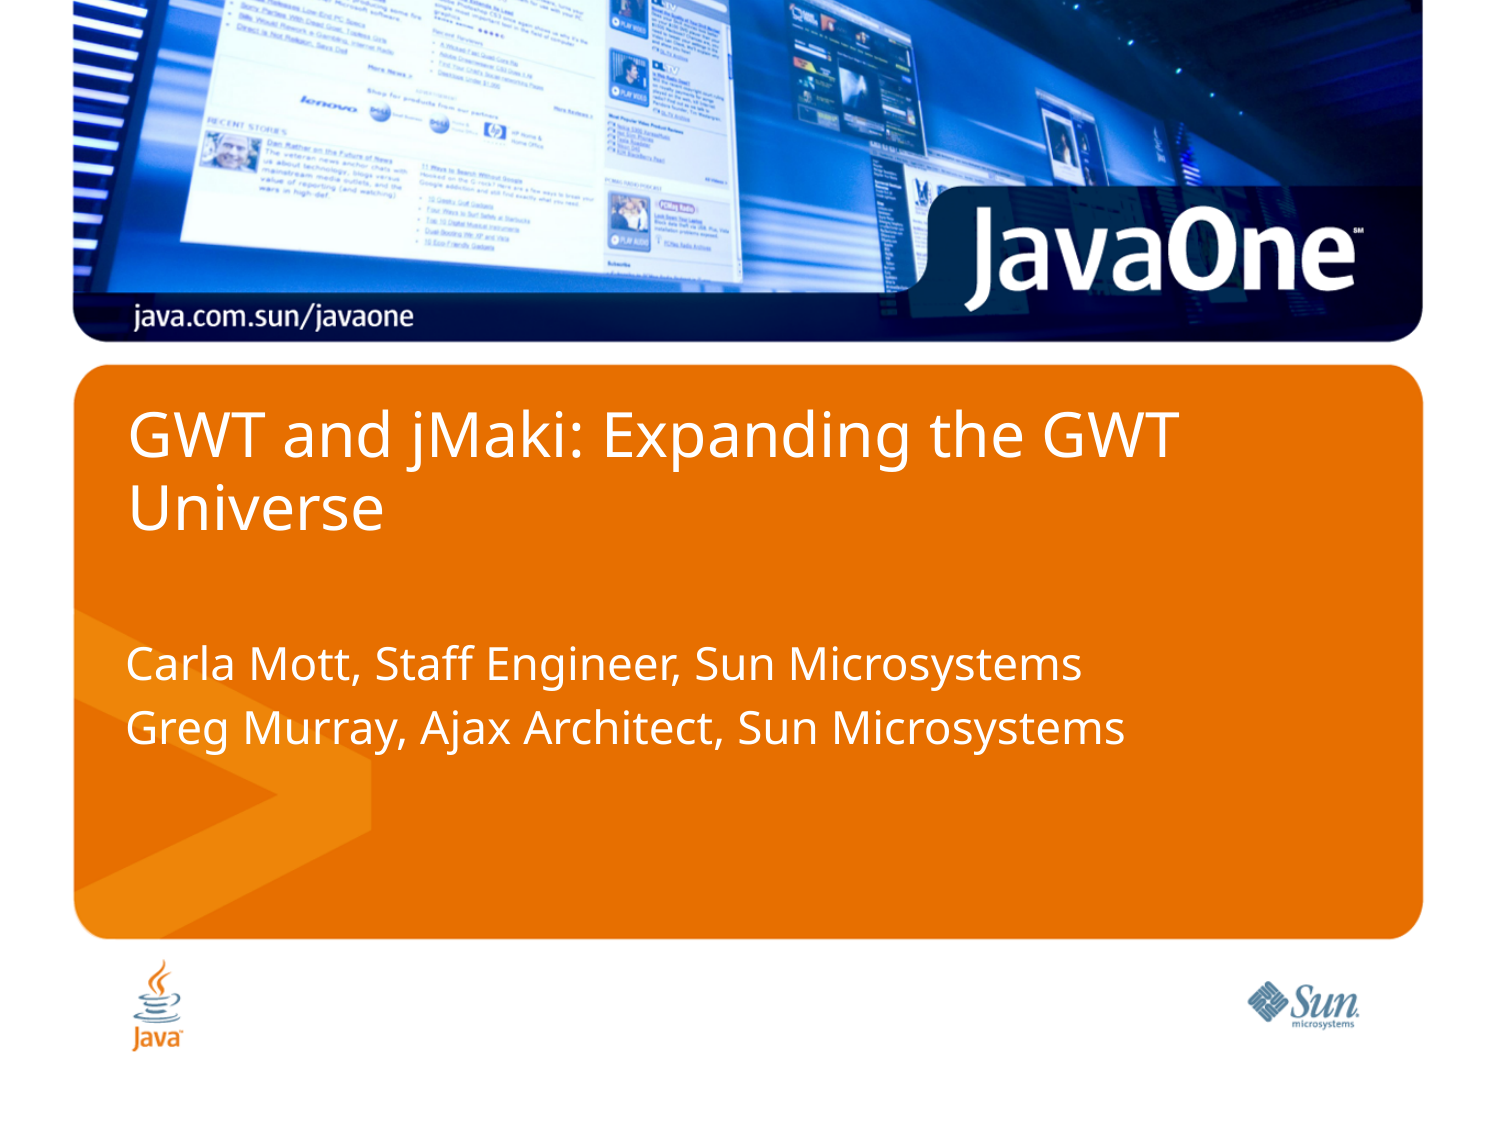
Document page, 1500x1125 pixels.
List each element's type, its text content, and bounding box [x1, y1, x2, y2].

title GWT and jMaki: Expanding the GWT Universe [127, 399, 1338, 613]
subtitle Carla Mott, Staff Engineer, Sun Microsystems Greg Murray, Ajax Architect, Sun Microsystems [125, 637, 1163, 926]
picture [0, 0, 1500, 1125]
